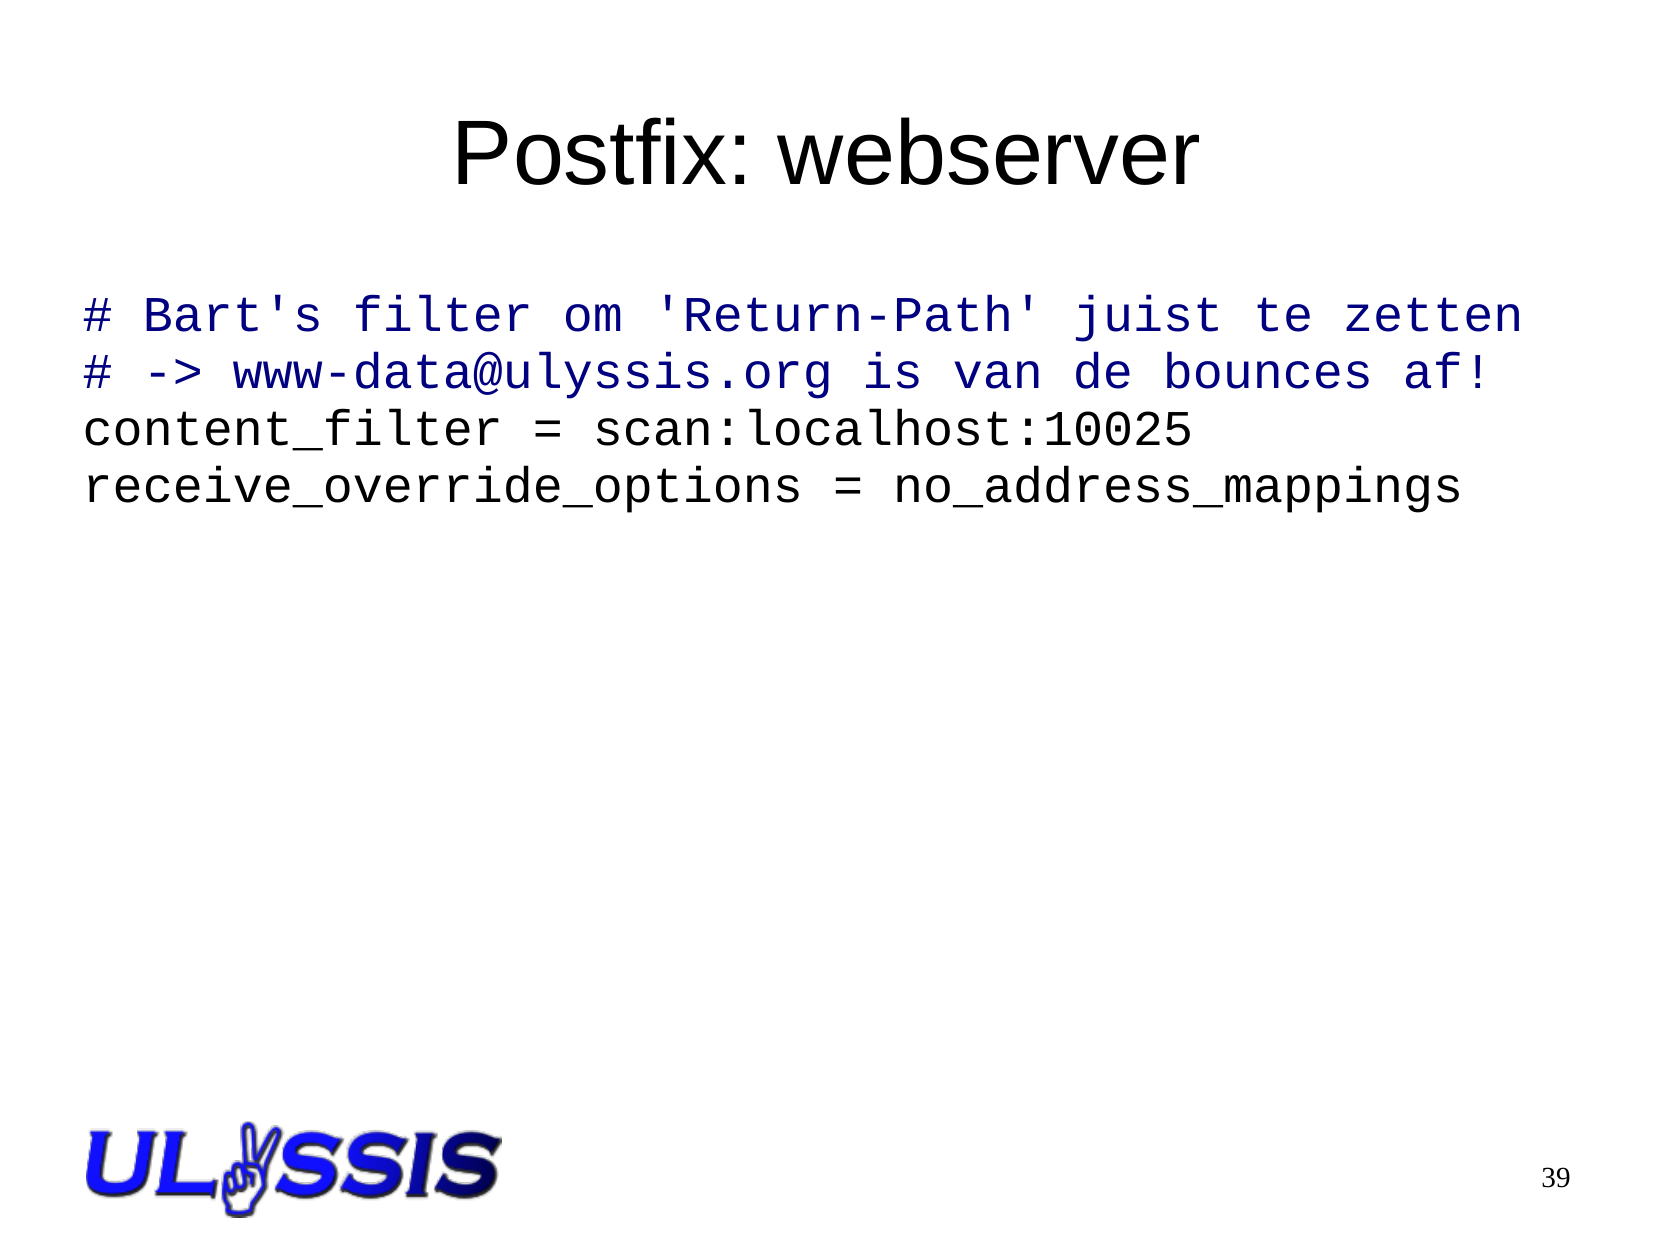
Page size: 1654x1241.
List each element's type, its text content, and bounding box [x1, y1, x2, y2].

picture [86, 1121, 502, 1218]
list # Bart's filter om 'Return-Path' juist te zetten # -> www-data@ulyssis.org is van de bounces af! content_filter = scan:localhost:10025 receive_override_options = no_address_mappings [82, 290, 1571, 1094]
title Postfix: webserver [82, 56, 1571, 250]
